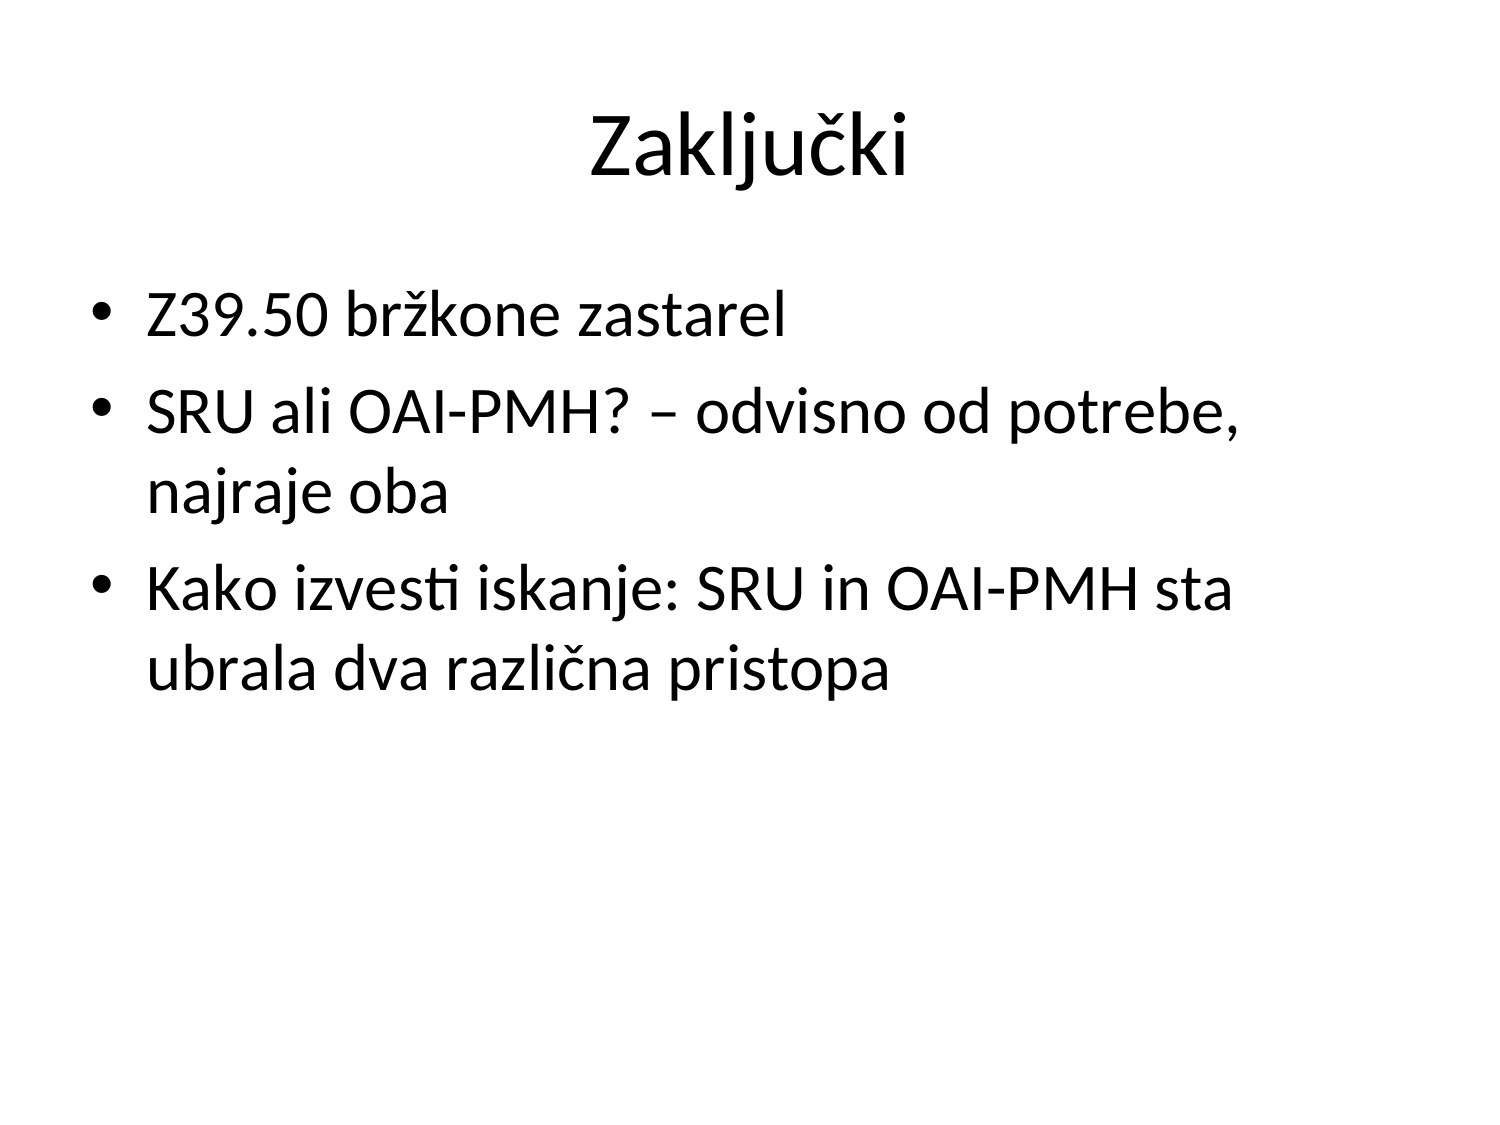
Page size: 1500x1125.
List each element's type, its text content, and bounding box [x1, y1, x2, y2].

list Z39.50 bržkone zastarel SRU ali OAI-PMH? – odvisno od potrebe, najraje oba Kako izvesti iskanje: SRU in OAI-PMH sta ubrala dva različna pristopa [75, 262, 1426, 1006]
title Zaključki [75, 45, 1426, 233]
